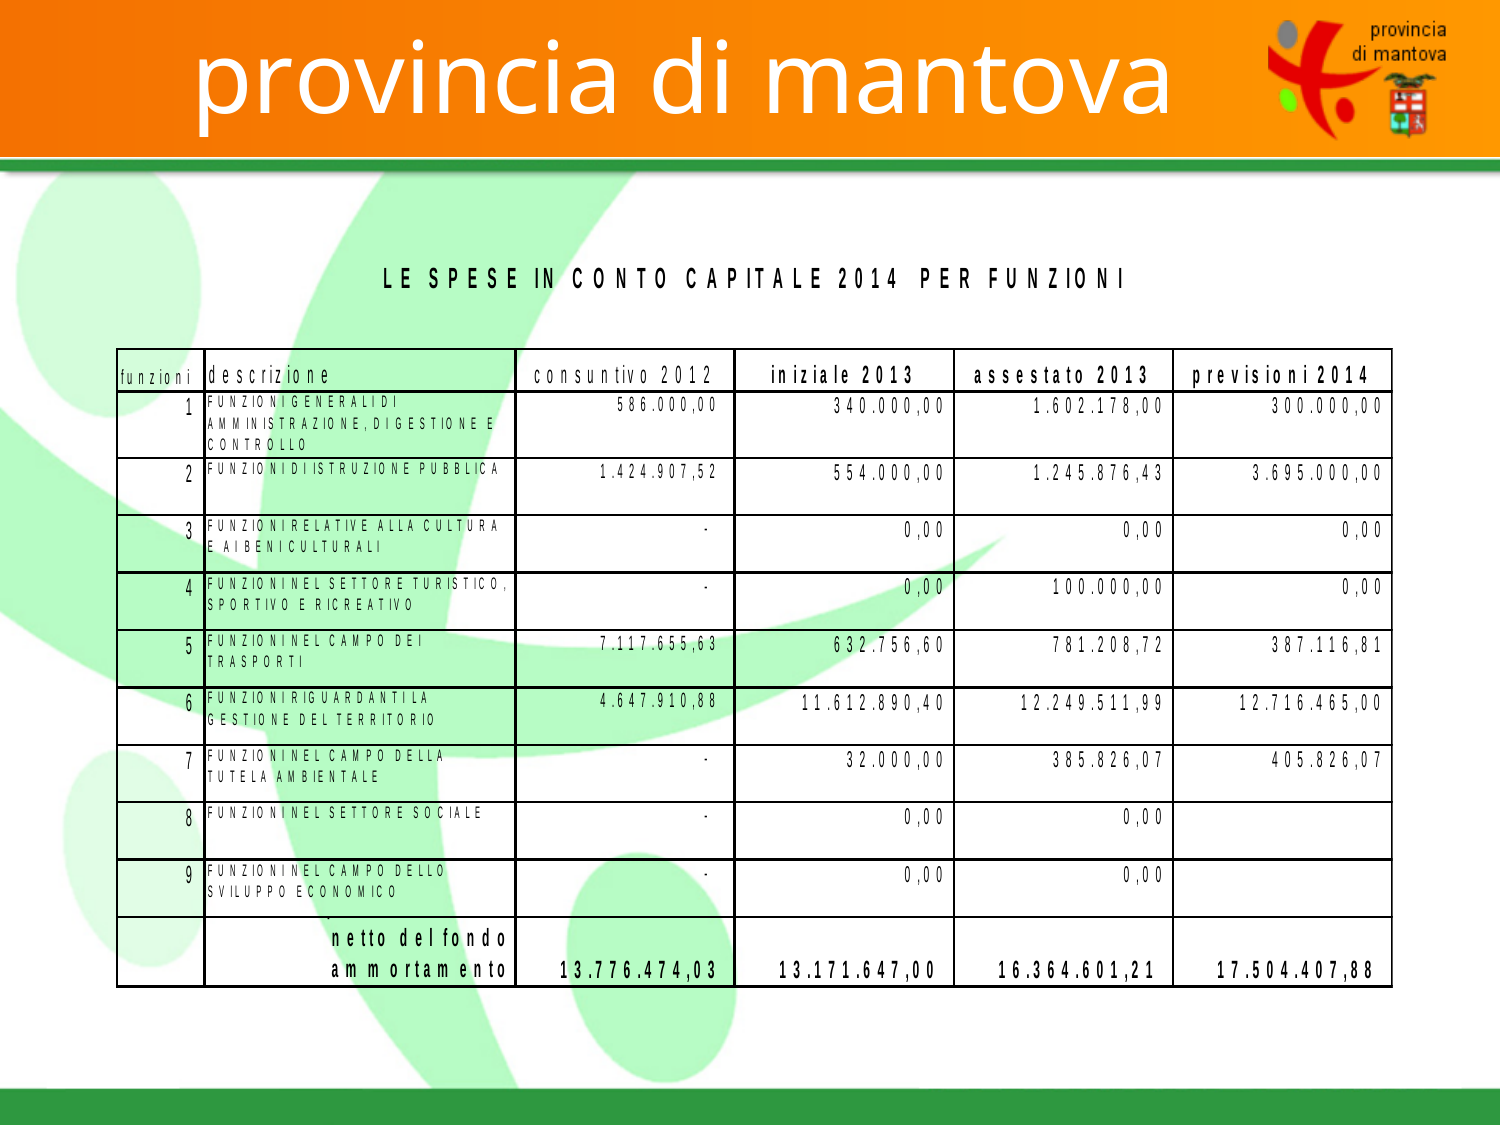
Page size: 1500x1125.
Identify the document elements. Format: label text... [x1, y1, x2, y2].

text_box provincia di mantova [176, 5, 1205, 142]
picture [0, 157, 1500, 1125]
picture [1267, 15, 1452, 142]
